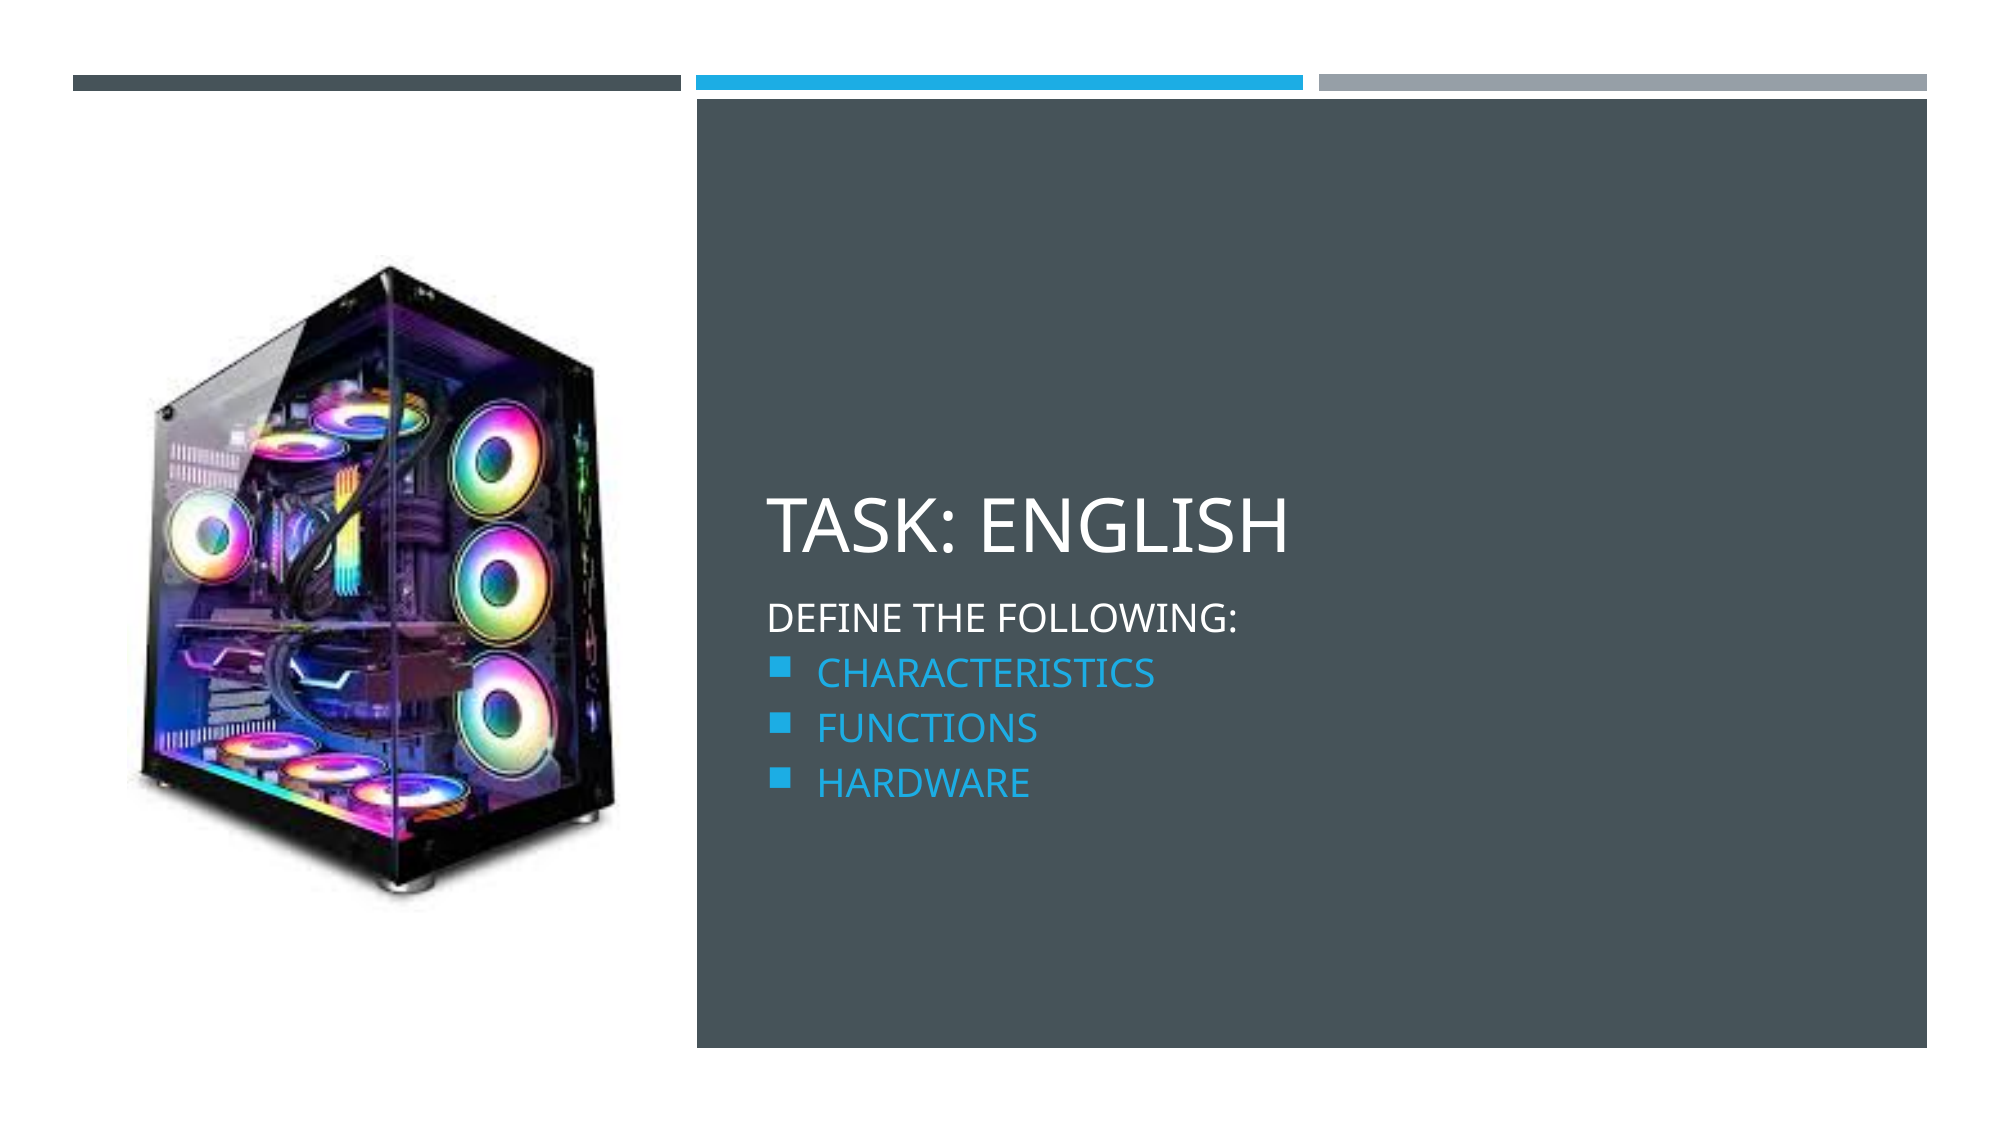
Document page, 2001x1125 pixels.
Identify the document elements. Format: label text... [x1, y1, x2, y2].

picture [127, 255, 628, 919]
title Task: english [751, 232, 1867, 575]
text_box [0, 0, 2000, 1125]
list Define the following: Characteristics functions hardware [751, 585, 1867, 860]
